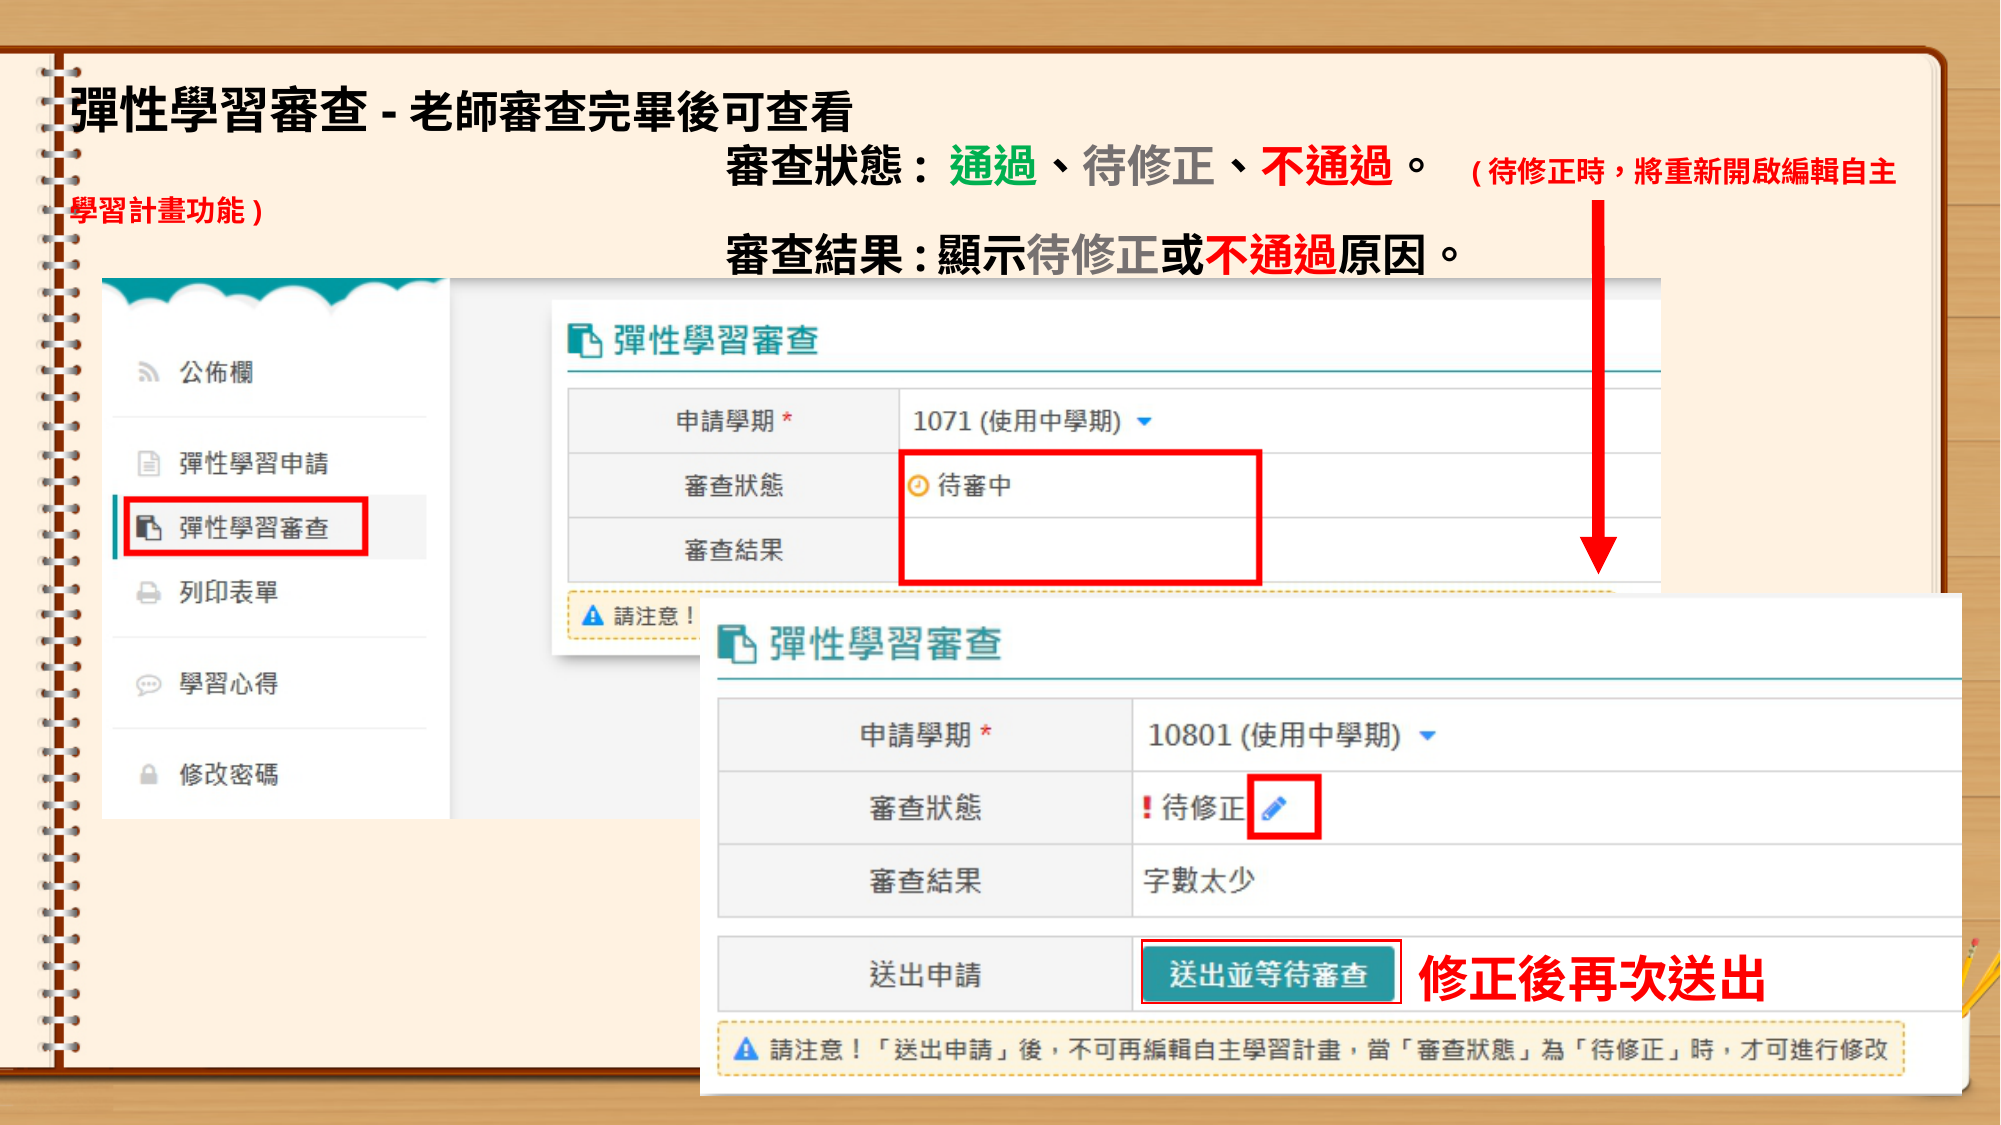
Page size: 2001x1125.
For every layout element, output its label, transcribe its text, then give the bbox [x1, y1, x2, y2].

text_box 修正後再次送出 [1403, 940, 1784, 1016]
picture [0, 0, 2001, 1125]
text_box 彈性學習審查-老師審查完畢後可查看 審查狀態: 通過、待修正、不通過。 (待修正時，將重新開啟編輯自主學習計畫功能) 審查結果:顯示待修正或不通過原因。 [54, 70, 1914, 288]
